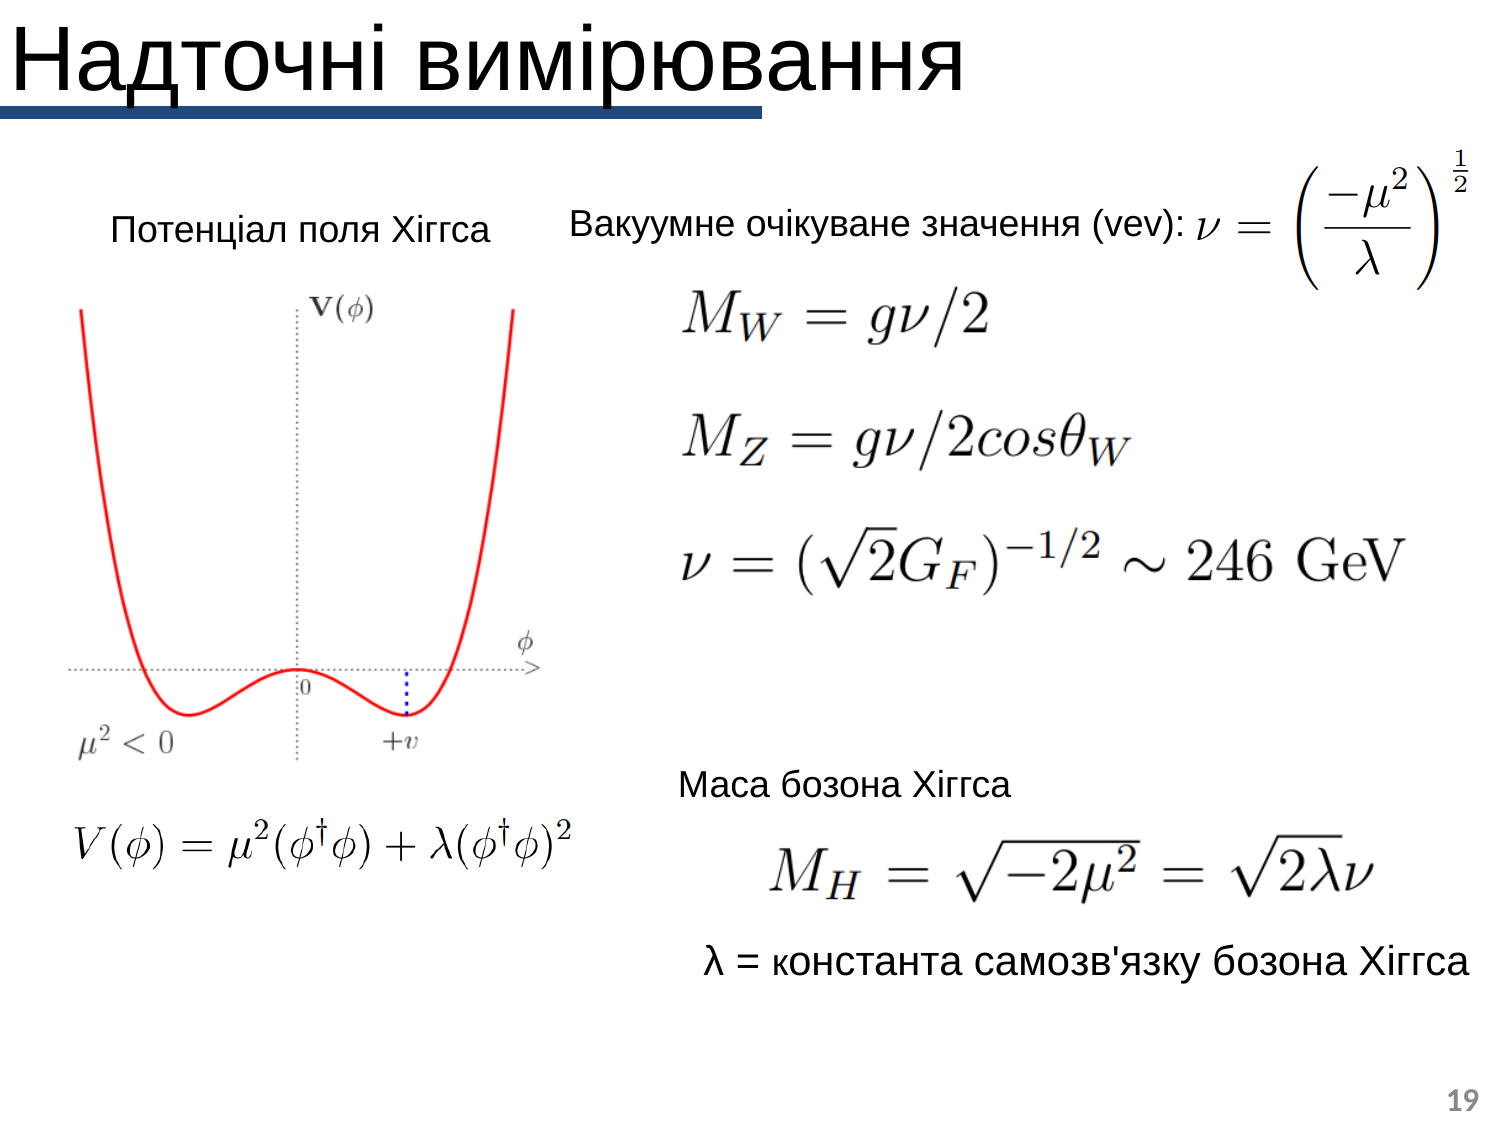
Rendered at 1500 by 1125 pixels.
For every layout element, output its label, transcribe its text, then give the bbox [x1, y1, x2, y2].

picture [45, 279, 553, 787]
text_box Потенціал поля Хіггса [95, 200, 506, 258]
picture [763, 827, 1379, 909]
text_box λ = константа cамoзв'язкy бозона Хіггса [688, 929, 1500, 1038]
picture [59, 796, 577, 882]
picture [660, 135, 1476, 633]
text_box <number> [1423, 1079, 1495, 1118]
text_box Вакуумне очікуване значення (vev): [554, 195, 1201, 253]
text_box Надточні вимірювання [0, 0, 983, 118]
text_box Маса бозона Хіггса [663, 756, 1027, 813]
